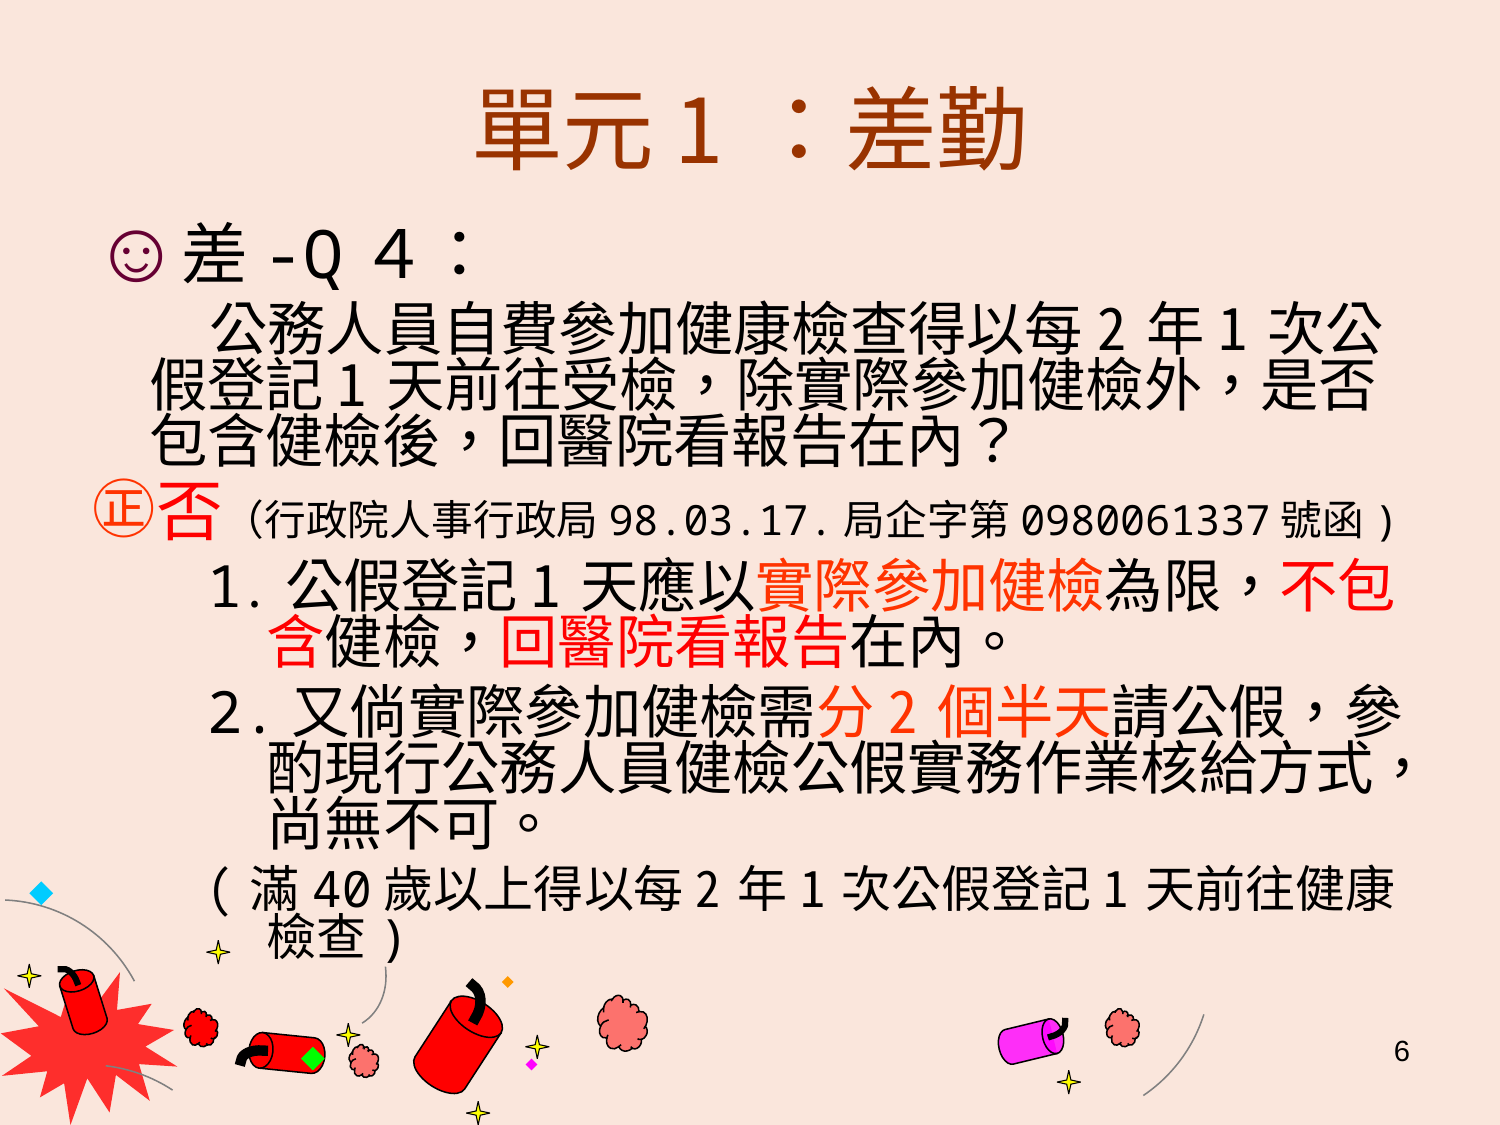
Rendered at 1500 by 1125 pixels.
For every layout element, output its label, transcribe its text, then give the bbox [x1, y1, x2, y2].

title 單元1：差勤 [75, 45, 1426, 209]
list 差-Q４： 公務人員自費參加健康檢查得以每2年1次公假登記1天前往受檢，除實際參加健檢外，是否包含健檢後，回醫院看報告在內？ 否（行政院人事行政局98.03.17.局企字第0980061337號函) 1.公假登記1天應以實際參加健檢為限，不包含健檢，回醫院看報告在內。 2.又倘實際參加健檢需分2個半天請公假，參酌現行公務人員健檢公假實務作業核給方式，尚無不可。 (滿40歲以上得以每2年1次公假登記1天前往健康檢查) [75, 220, 1426, 977]
text_box <number> [1074, 1024, 1426, 1103]
